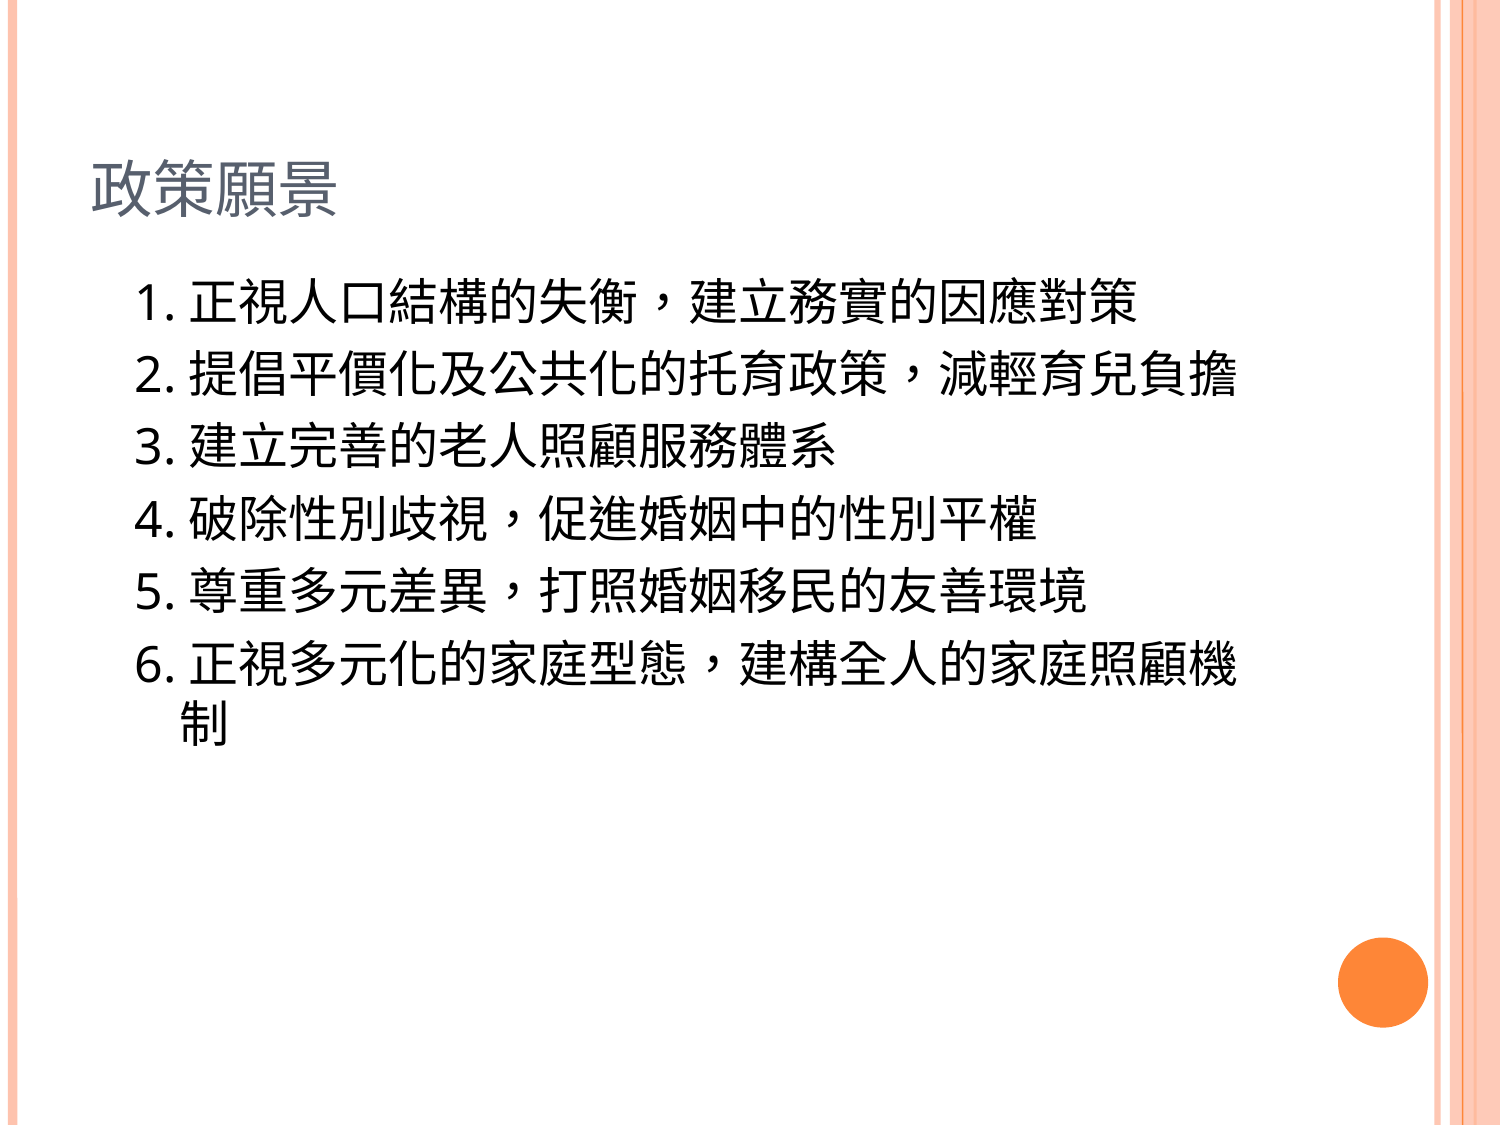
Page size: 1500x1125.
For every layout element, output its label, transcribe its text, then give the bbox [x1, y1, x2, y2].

list 1.正視人口結構的失衡，建立務實的因應對策 2.提倡平價化及公共化的托育政策，減輕育兒負擔 3.建立完善的老人照顧服務體系 4.破除性別歧視，促進婚姻中的性別平權 5.尊重多元差異，打照婚姻移民的友善環境 6.正視多元化的家庭型態，建構全人的家庭照顧機制 [75, 262, 1300, 1062]
title 政策願景 [75, 45, 1300, 233]
